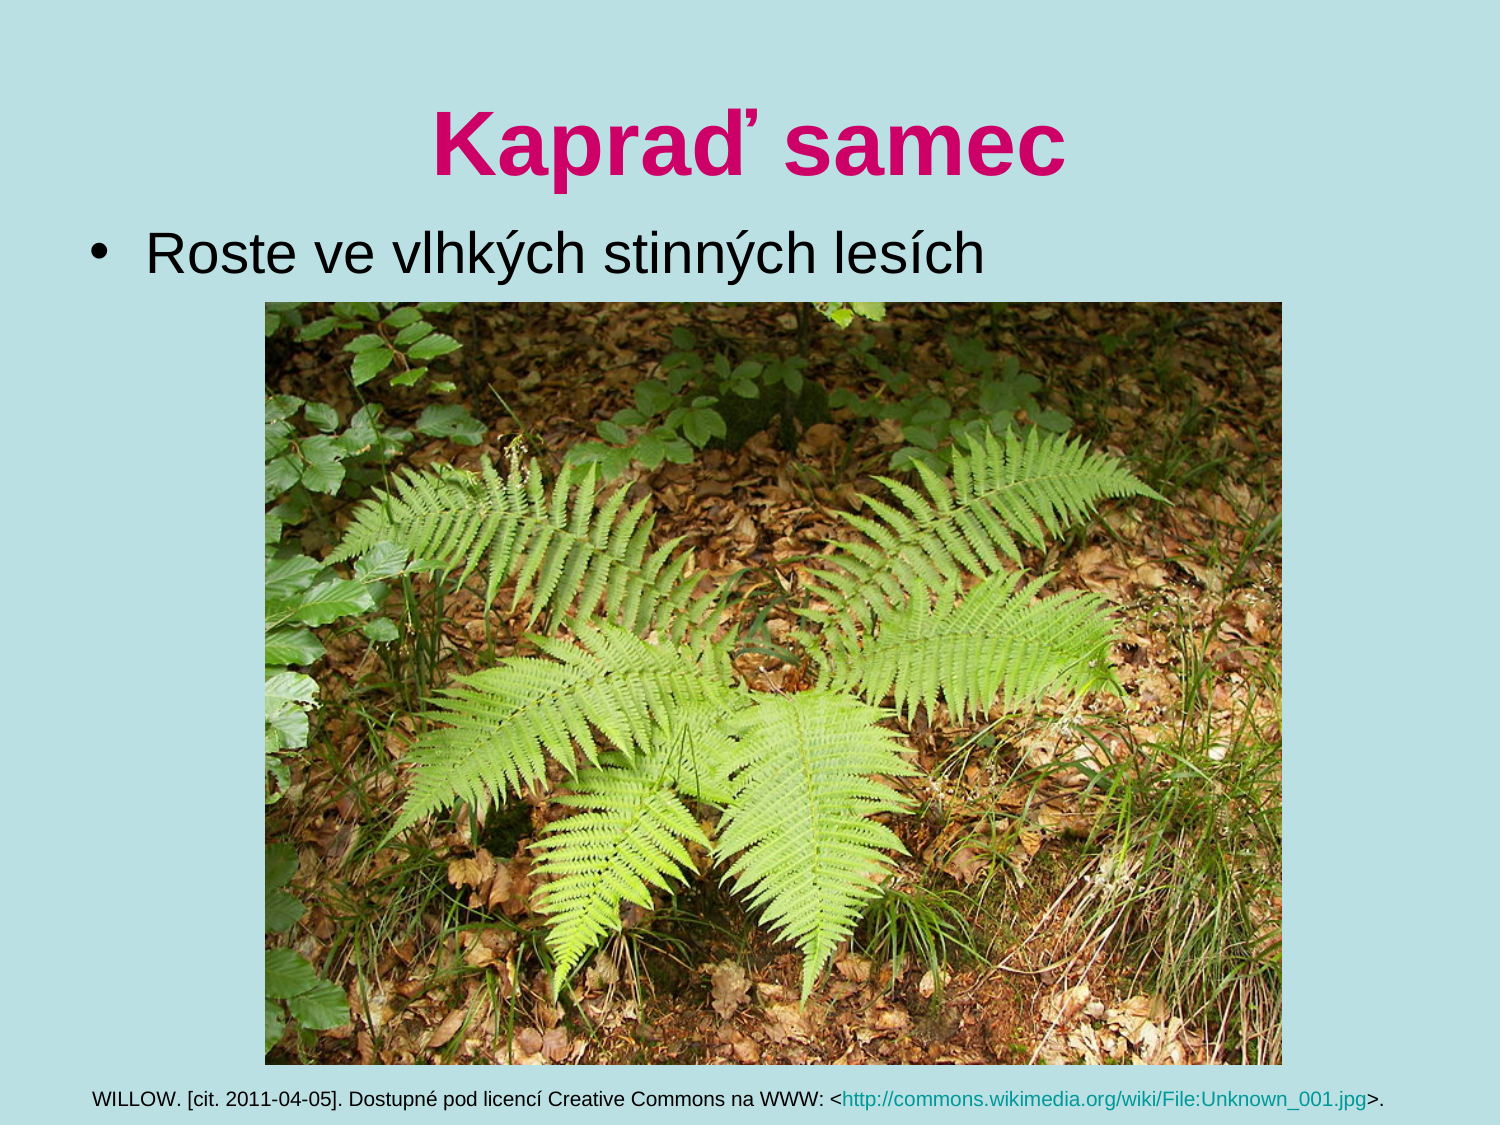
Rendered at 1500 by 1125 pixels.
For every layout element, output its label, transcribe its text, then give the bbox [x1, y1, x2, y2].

text_box WILLOW. [cit. 2011-04-05]. Dostupné pod licencí Creative Commons na WWW: <http://commons.wikimedia.org/wiki/File:Unknown_001.jpg>. [17, 1077, 1465, 1119]
picture [265, 302, 1282, 1065]
list Roste ve vlhkých stinných lesích [74, 207, 1424, 303]
title Kapraď samec [75, 45, 1426, 233]
